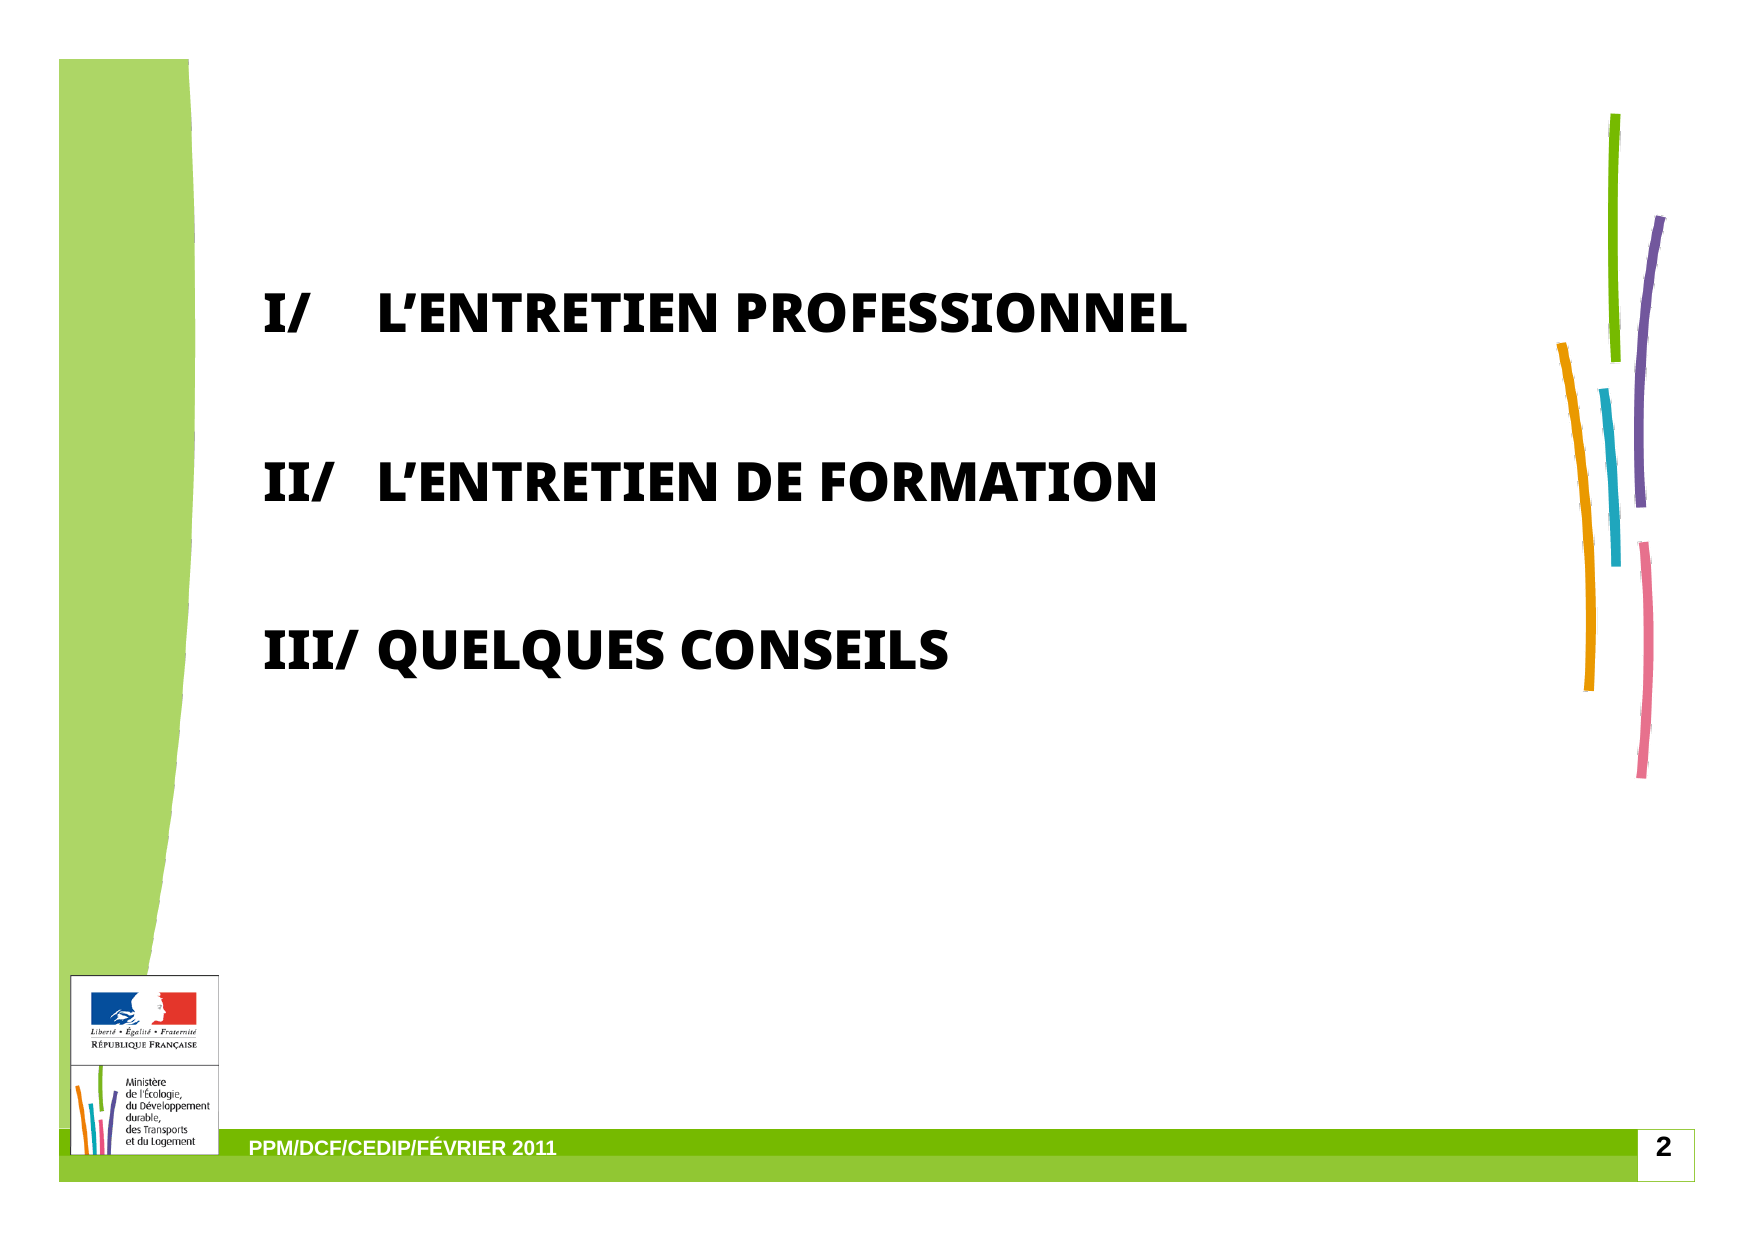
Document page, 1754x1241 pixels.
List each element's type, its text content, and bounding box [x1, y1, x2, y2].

text_box I/ L’ENTRETIEN PROFESSIONNEL II/ L’ENTRETIEN DE FORMATION III/ QUELQUES CONSEILS [249, 267, 1552, 815]
text_box PPM/DCF/CEDIP/FÉVRIER 2011 [233, 1129, 592, 1169]
picture [59, 59, 1695, 1182]
